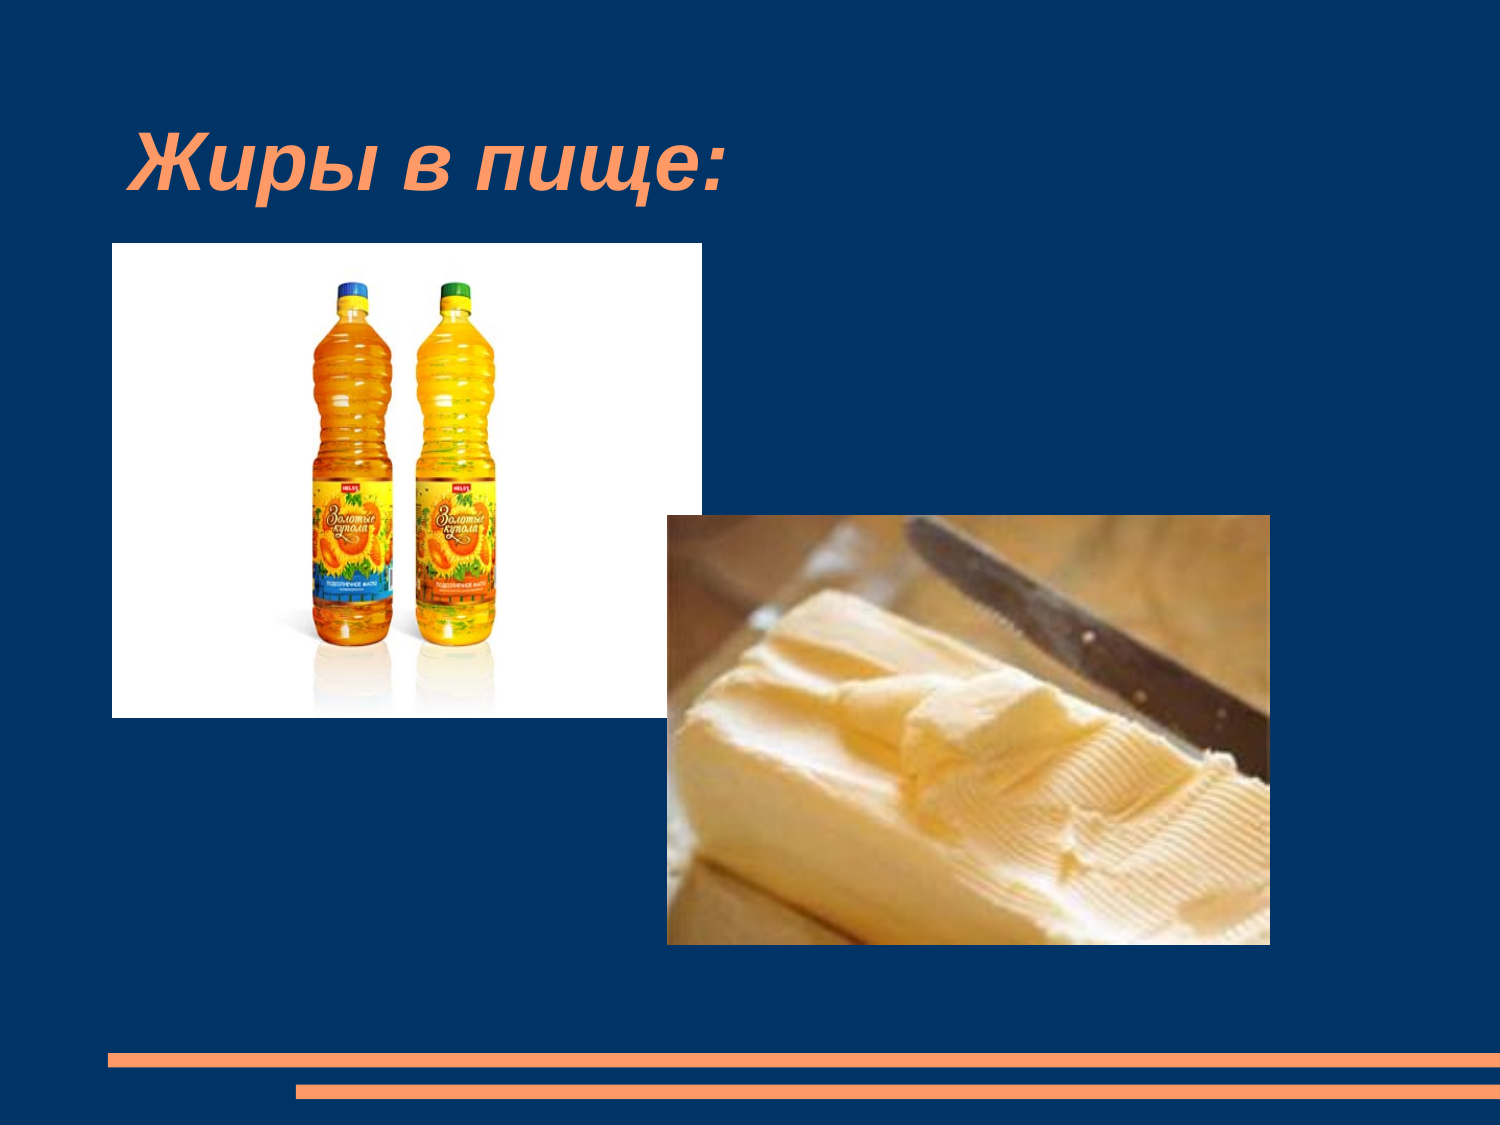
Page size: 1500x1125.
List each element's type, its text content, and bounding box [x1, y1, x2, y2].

title Жиры в пище: [75, 40, 1451, 276]
picture [112, 243, 1270, 945]
